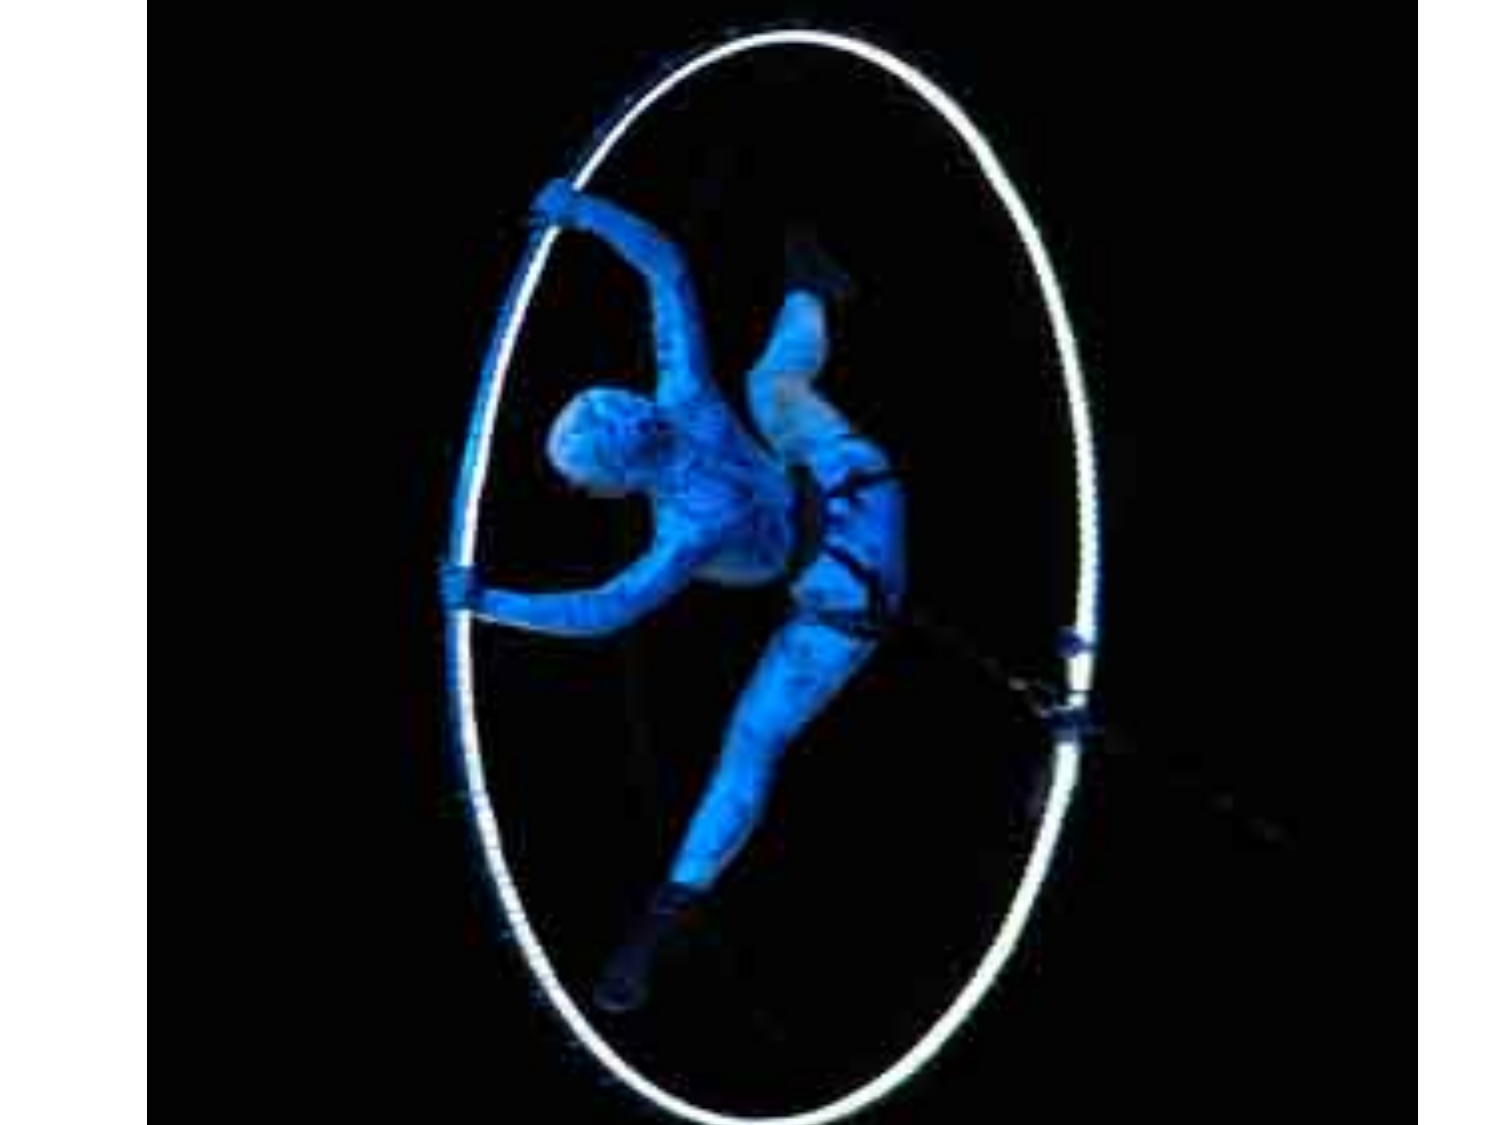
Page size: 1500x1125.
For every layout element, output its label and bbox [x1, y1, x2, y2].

picture [147, 0, 1418, 1125]
